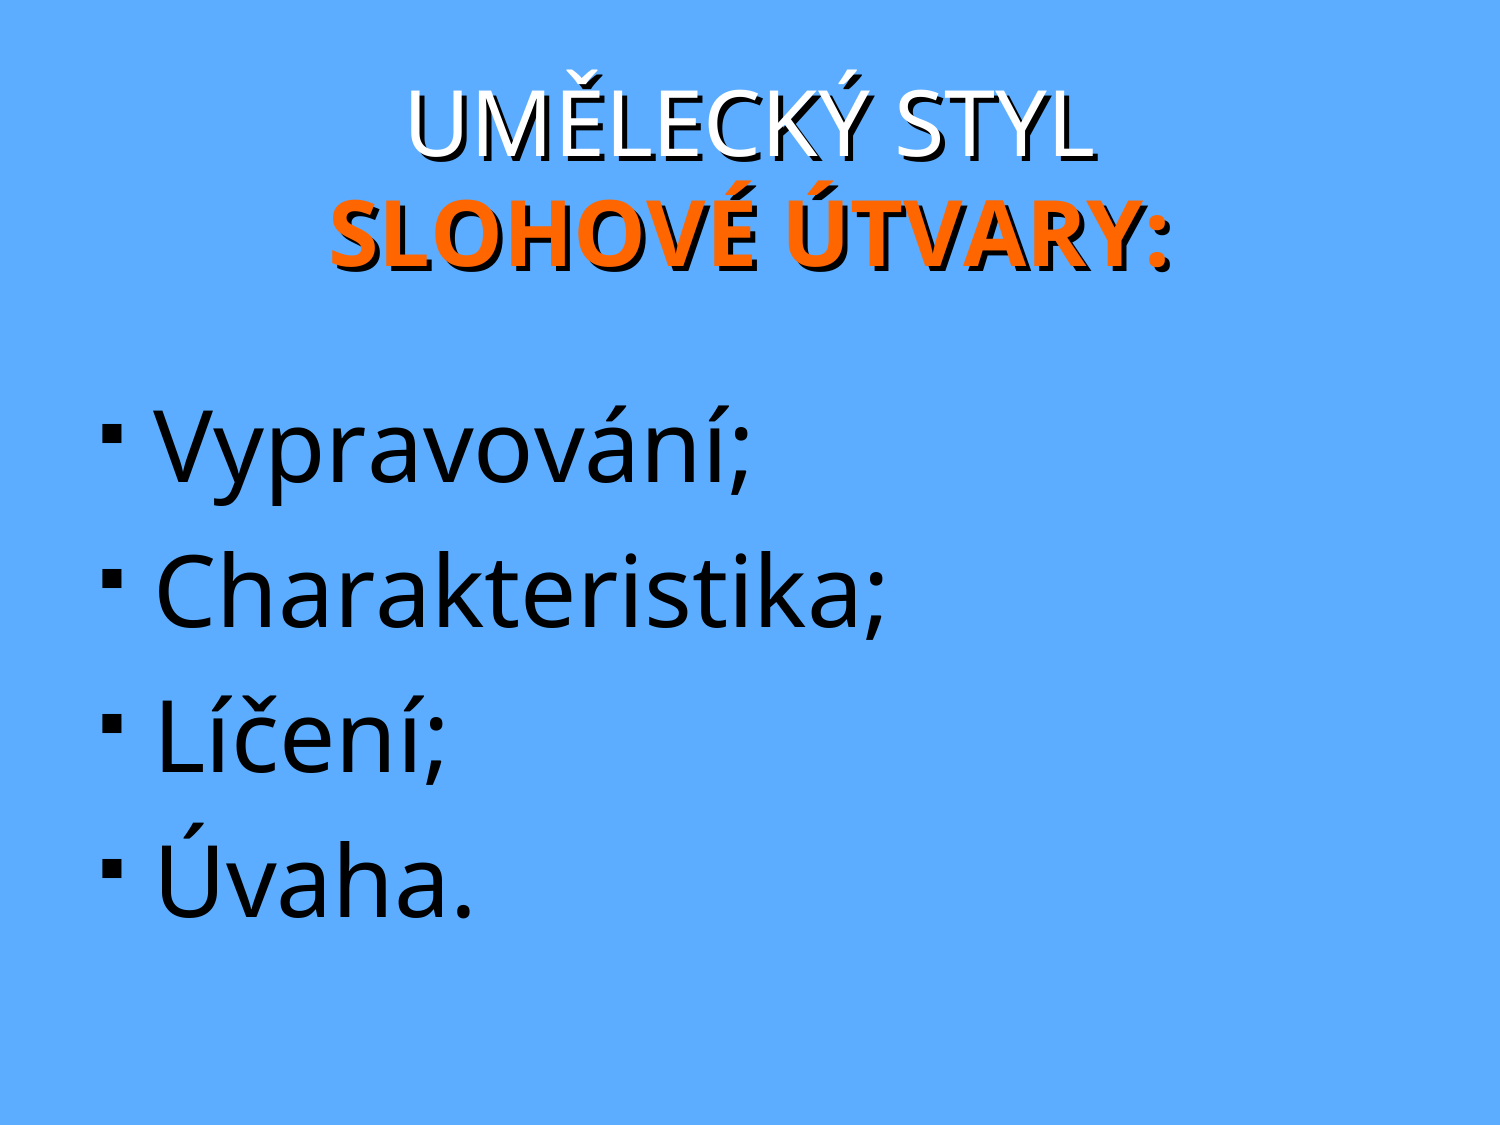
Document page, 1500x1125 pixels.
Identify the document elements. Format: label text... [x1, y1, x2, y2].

list Vypravování; Charakteristika; Líčení; Úvaha. [82, 375, 1433, 1090]
title UMĚLECKÝ STYL SLOHOVÉ ÚTVARY: [75, 57, 1426, 293]
